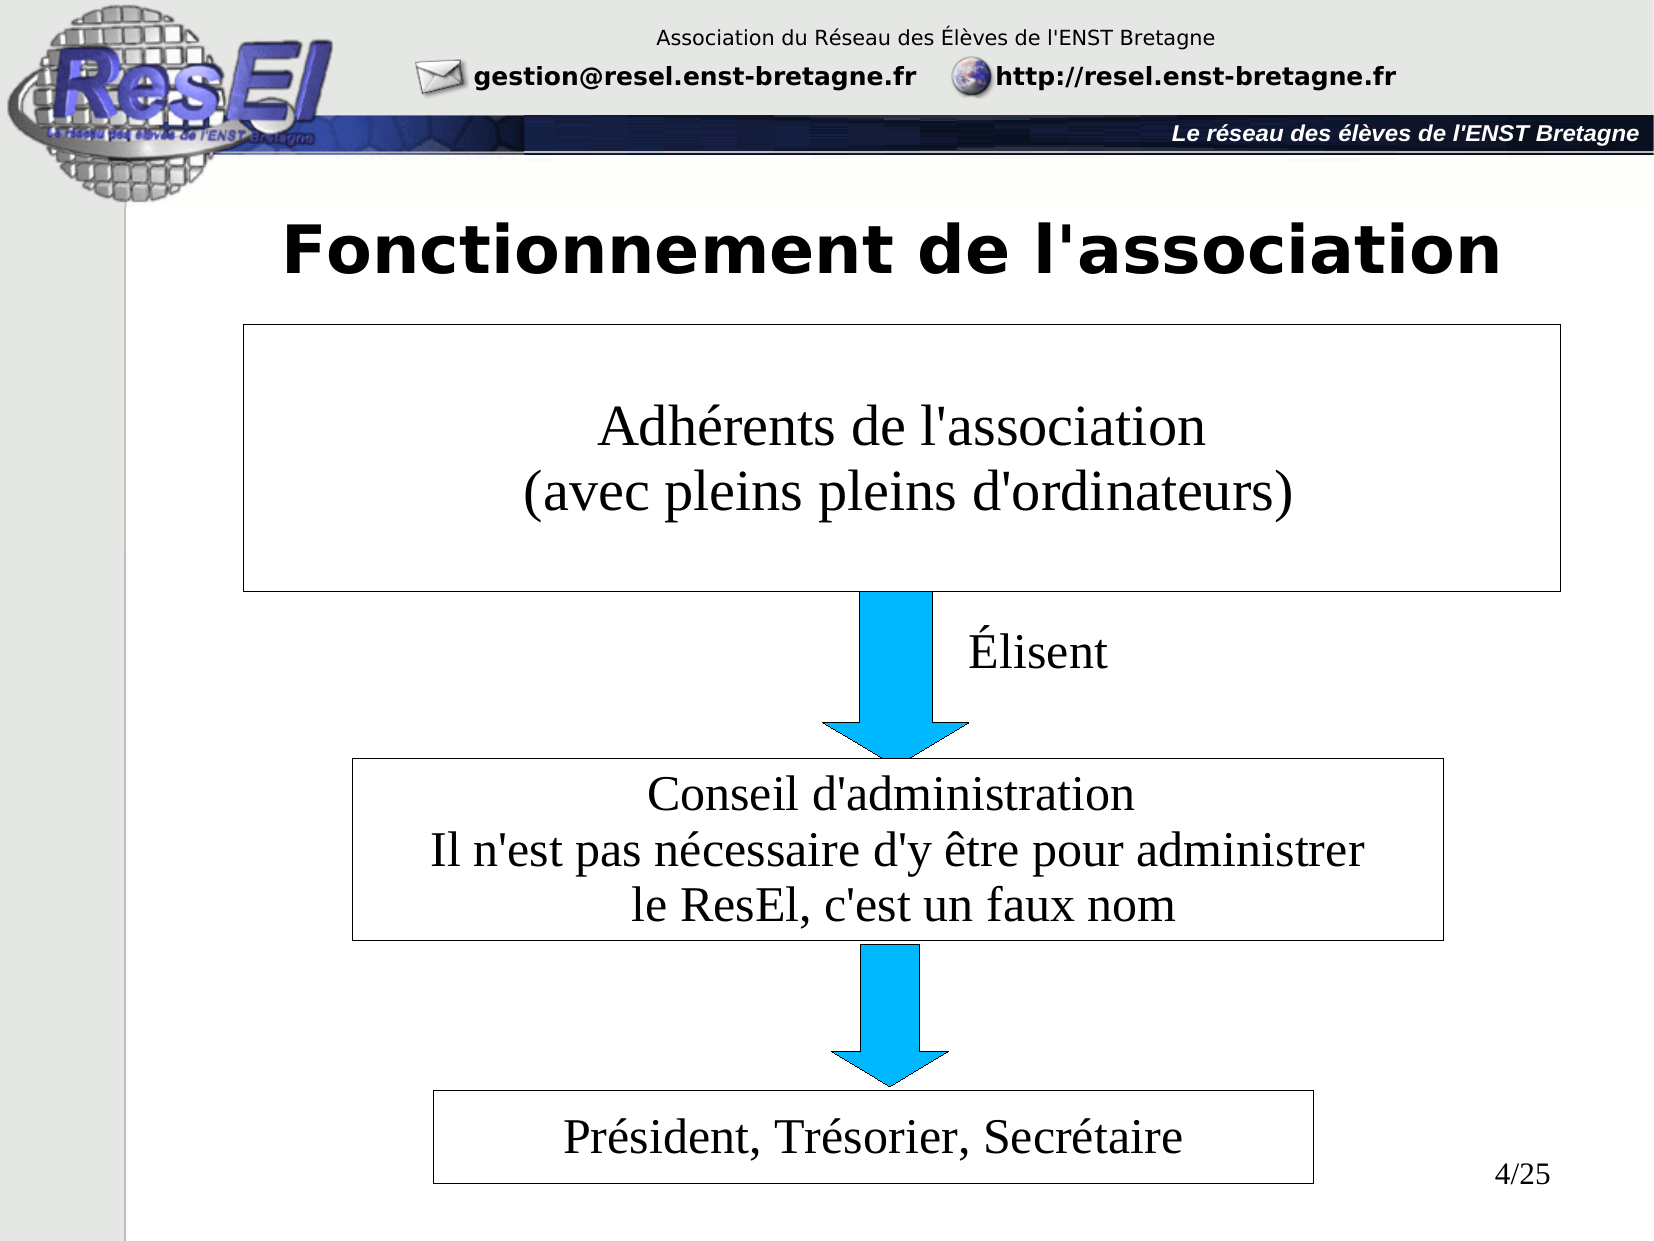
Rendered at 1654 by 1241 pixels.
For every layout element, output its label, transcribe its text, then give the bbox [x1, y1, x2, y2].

title Fonctionnement de l'association [195, 169, 1590, 333]
text_box Adhérents de l'association (avec pleins pleins d'ordinateurs) [243, 324, 1561, 592]
text_box Président, Trésorier, Secrétaire [433, 1090, 1314, 1184]
text_box Conseil d'administration Il n'est pas nécessaire d'y être pour administrer le ResEl, c'est un faux nom [352, 758, 1444, 941]
text_box Élisent [968, 624, 1121, 680]
picture [0, 0, 1654, 1241]
text_box [822, 591, 969, 758]
text_box [831, 944, 949, 1087]
